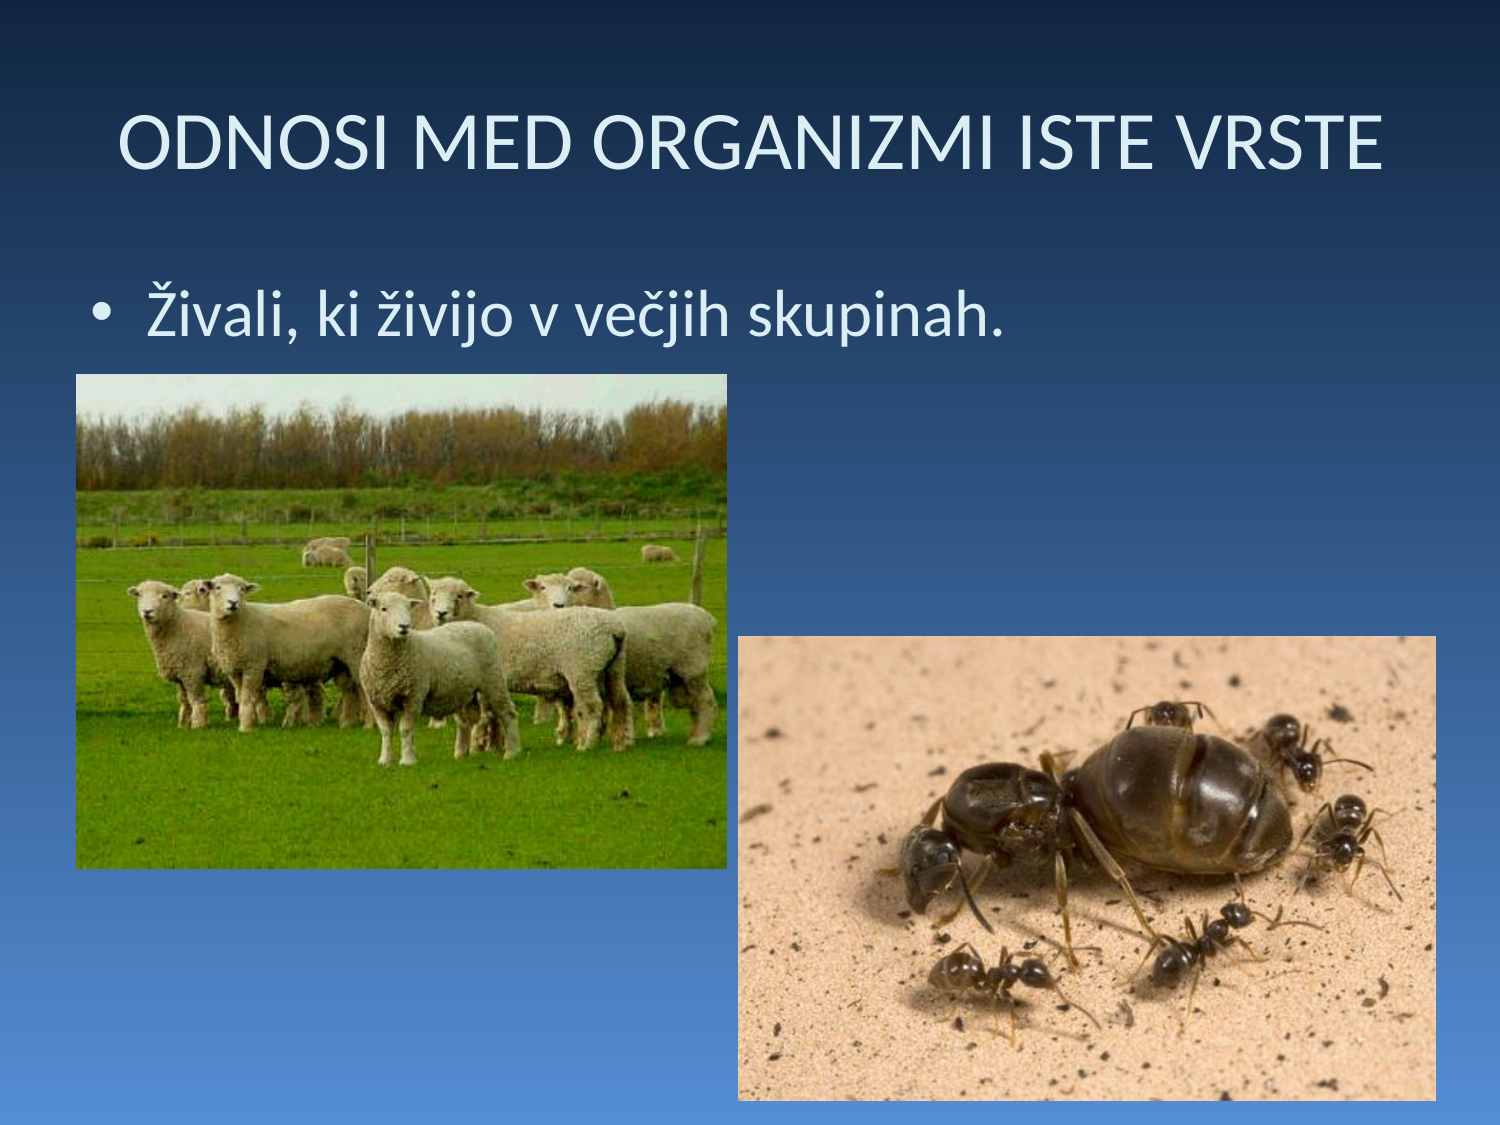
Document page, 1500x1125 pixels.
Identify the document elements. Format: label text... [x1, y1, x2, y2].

picture [76, 374, 727, 869]
title ODNOSI MED ORGANIZMI ISTE VRSTE [76, 42, 1427, 231]
picture [738, 636, 1436, 1101]
list Živali, ki živijo v večjih skupinah. [75, 262, 1425, 1005]
